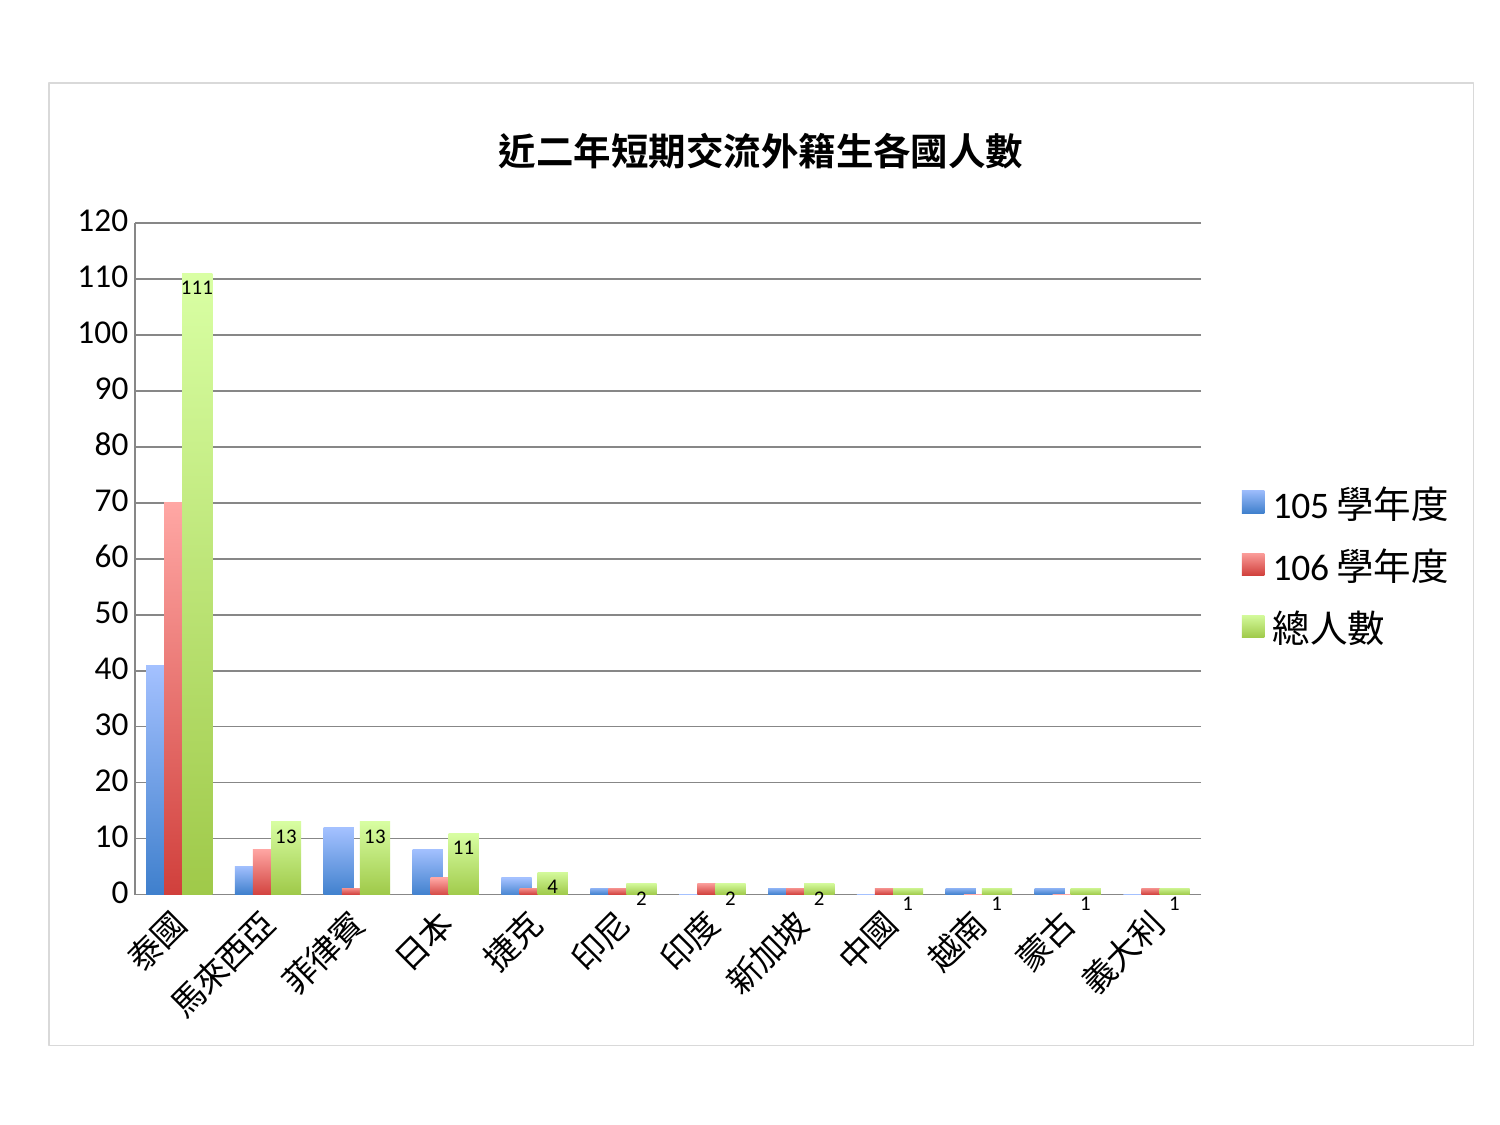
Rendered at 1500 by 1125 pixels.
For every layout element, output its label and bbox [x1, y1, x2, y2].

chart [48, 82, 1475, 1047]
